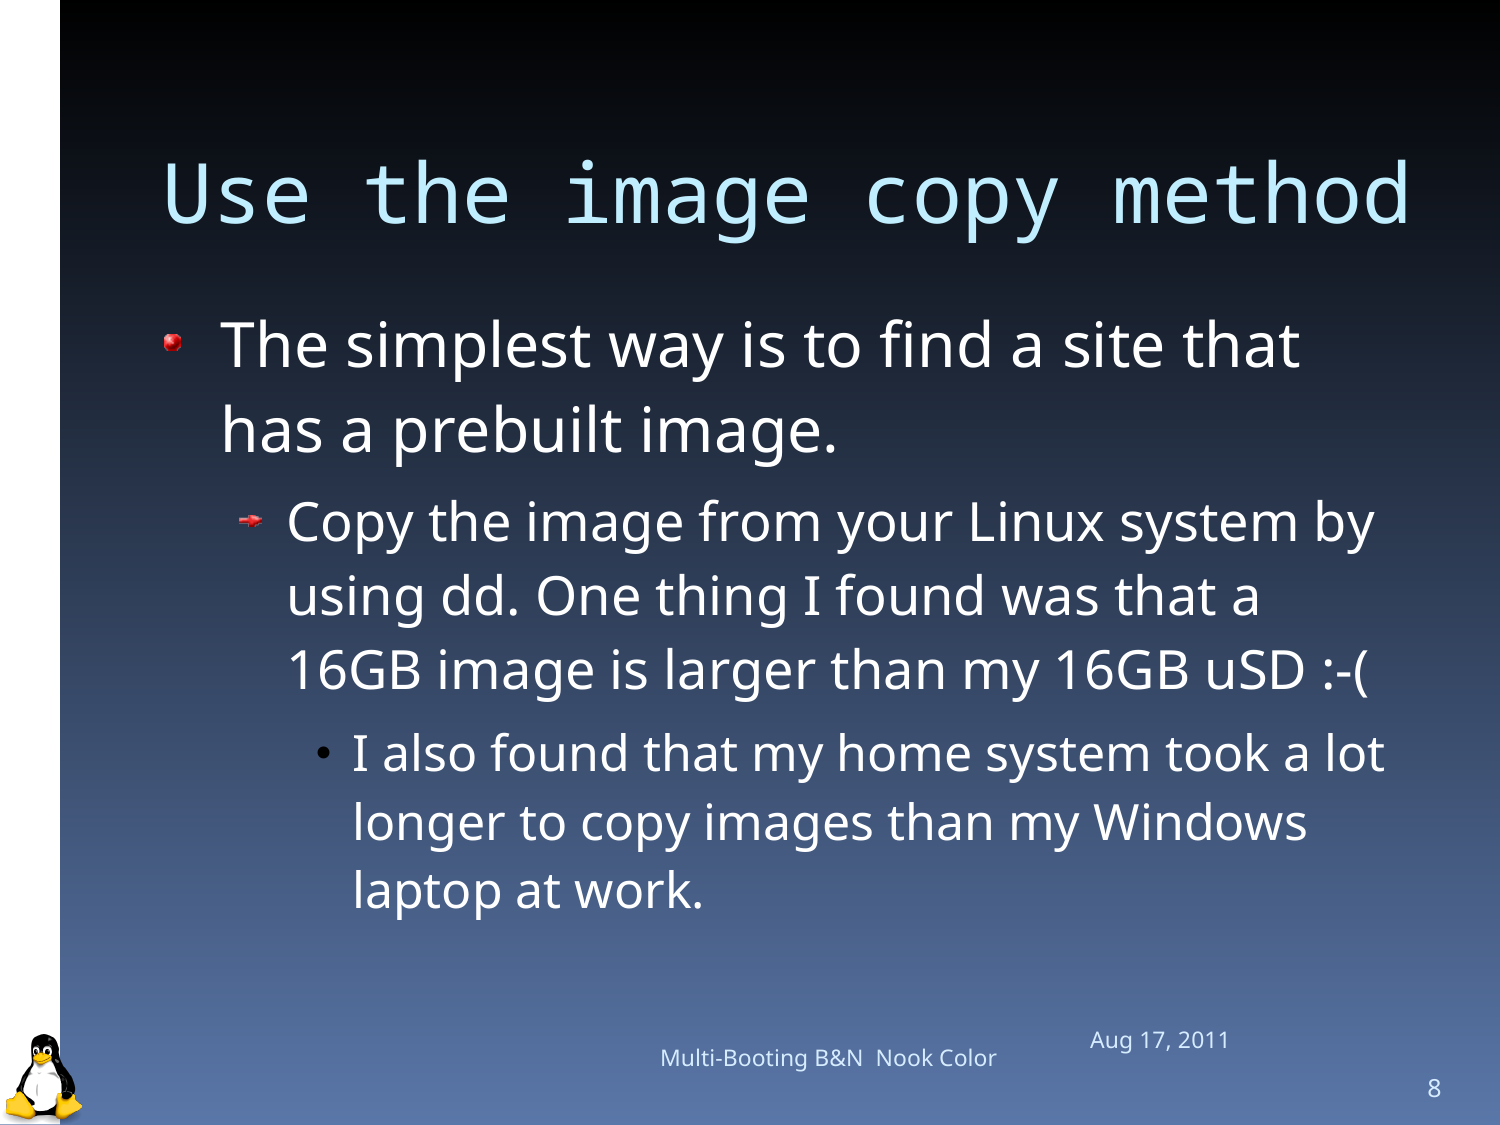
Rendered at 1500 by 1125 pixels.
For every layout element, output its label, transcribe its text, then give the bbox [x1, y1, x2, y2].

picture [0, 1034, 82, 1125]
list The simplest way is to find a site that has a prebuilt image. Copy the image from your Linux system by using dd. One thing I found was that a 16GB image is larger than my 16GB uSD :-( I also found that my home system took a lot longer to copy images than my Windows laptop at work. [149, 292, 1425, 1051]
title Use the image copy method [149, 84, 1425, 292]
